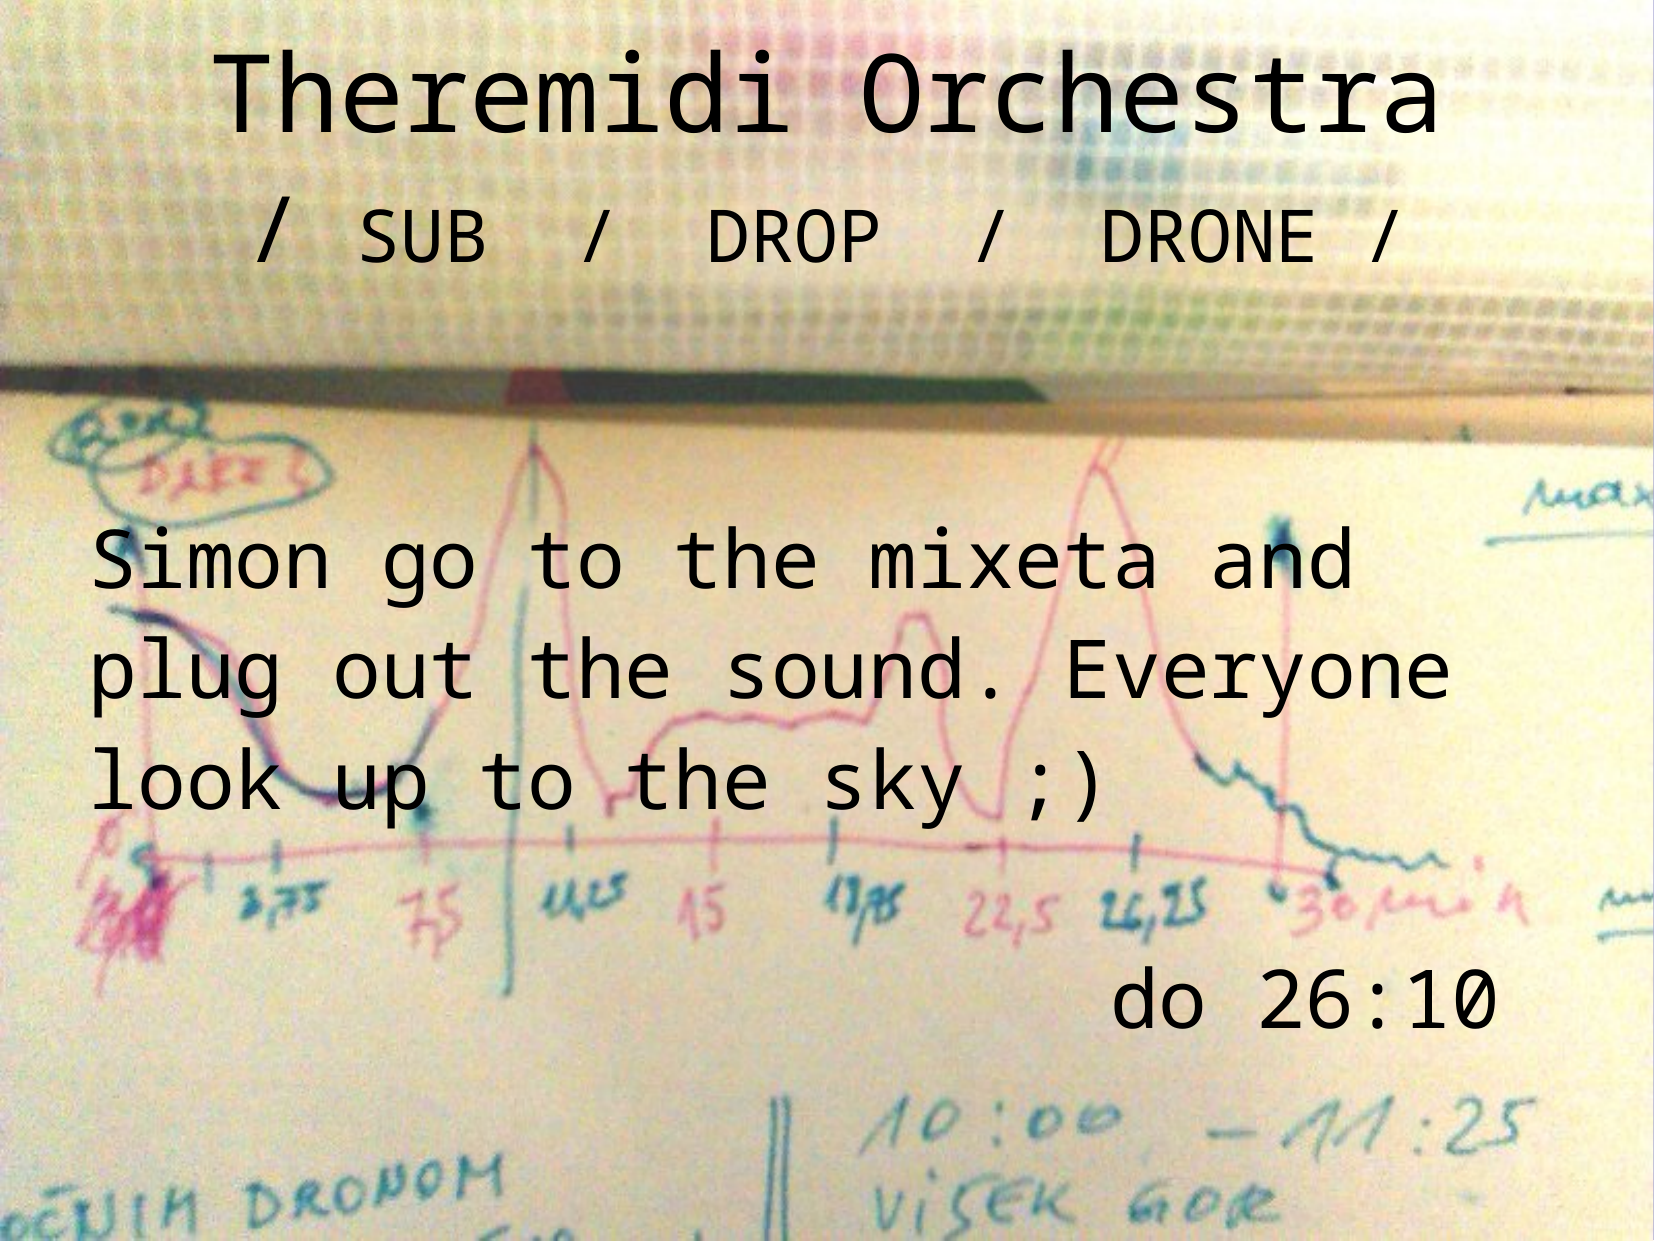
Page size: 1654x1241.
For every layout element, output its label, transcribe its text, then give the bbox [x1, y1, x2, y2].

text_box do 26:10 [1110, 900, 1620, 1096]
text_box Simon go to the mixeta and plug out the sound. Everyone look up to the sky ;) [88, 272, 1566, 1063]
title Theremidi Orchestra / SUB / DROP / DRONE / [82, 46, 1571, 260]
picture [0, 0, 1654, 1241]
